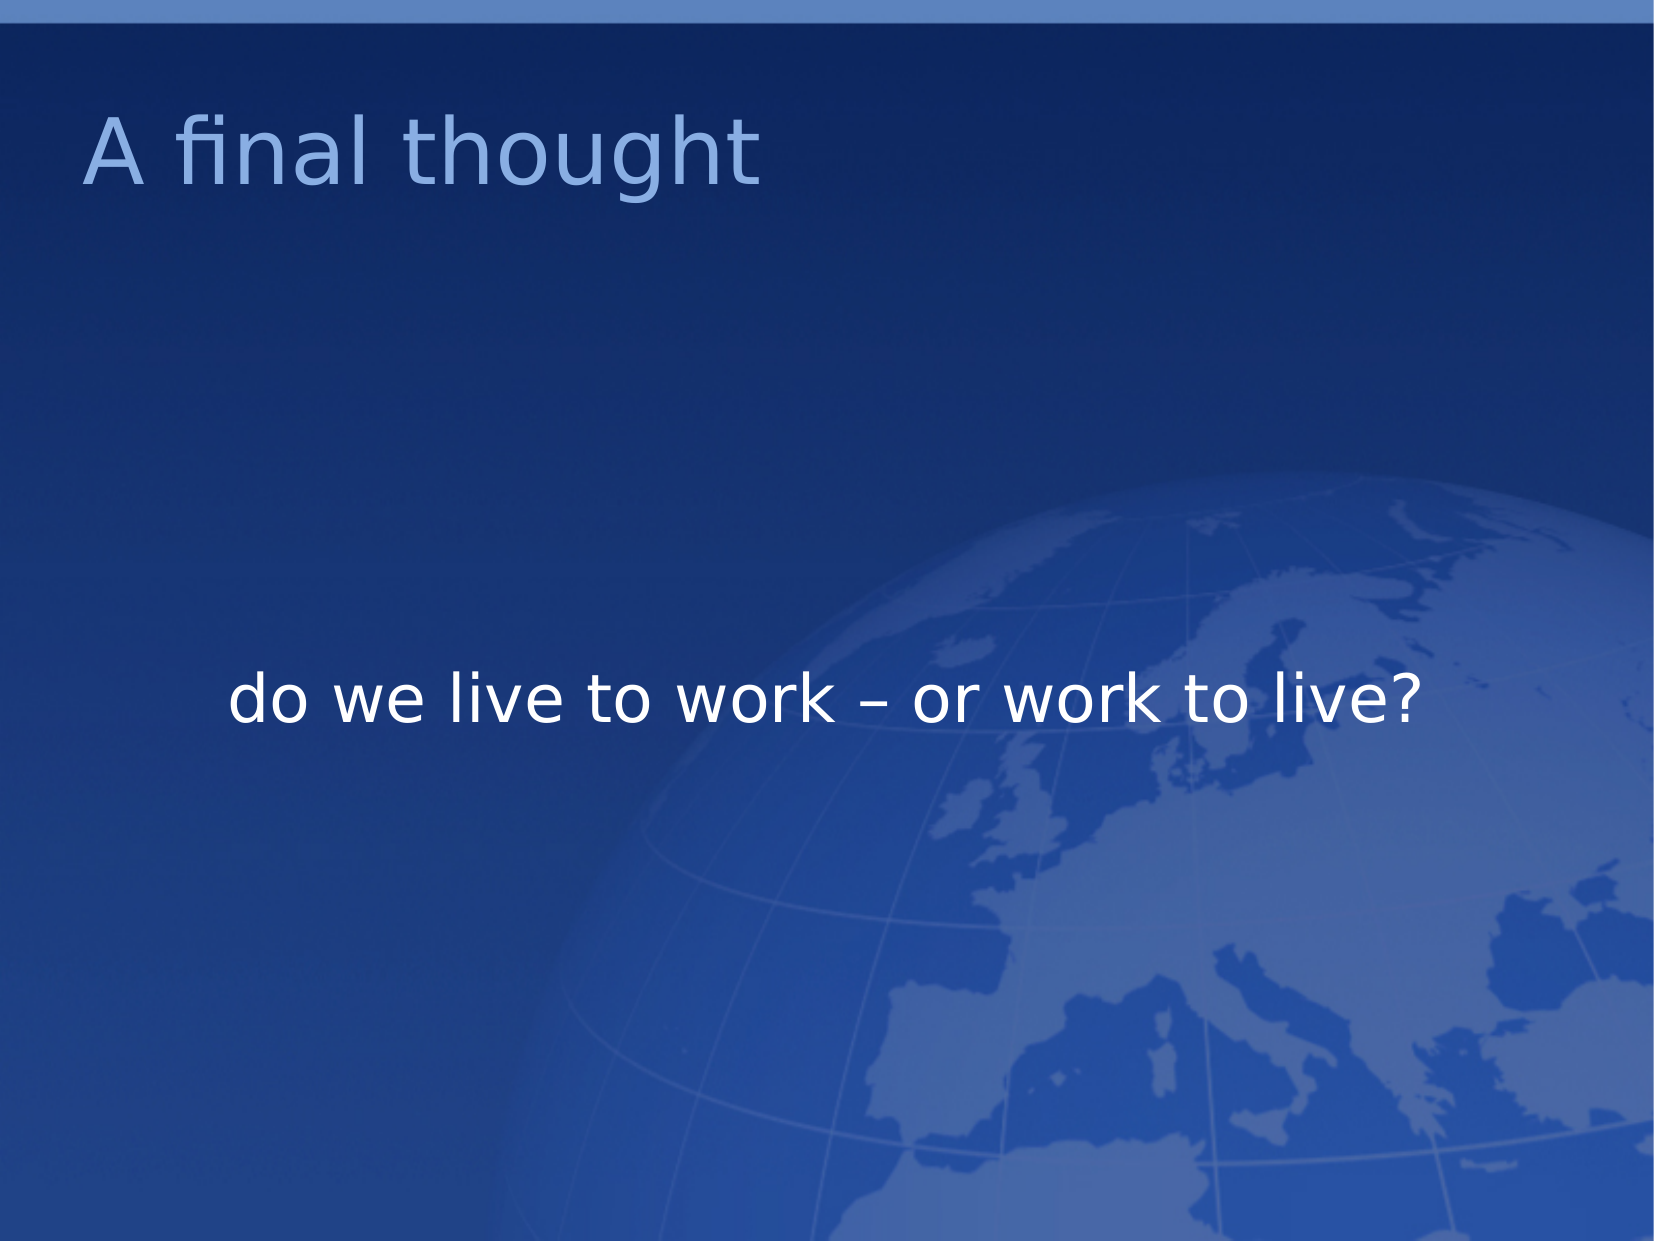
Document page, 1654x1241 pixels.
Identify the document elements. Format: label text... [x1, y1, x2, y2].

subtitle do we live to work – or work to live? [82, 297, 1571, 1102]
picture [0, 0, 1654, 1241]
title A final thought [82, 49, 1571, 257]
